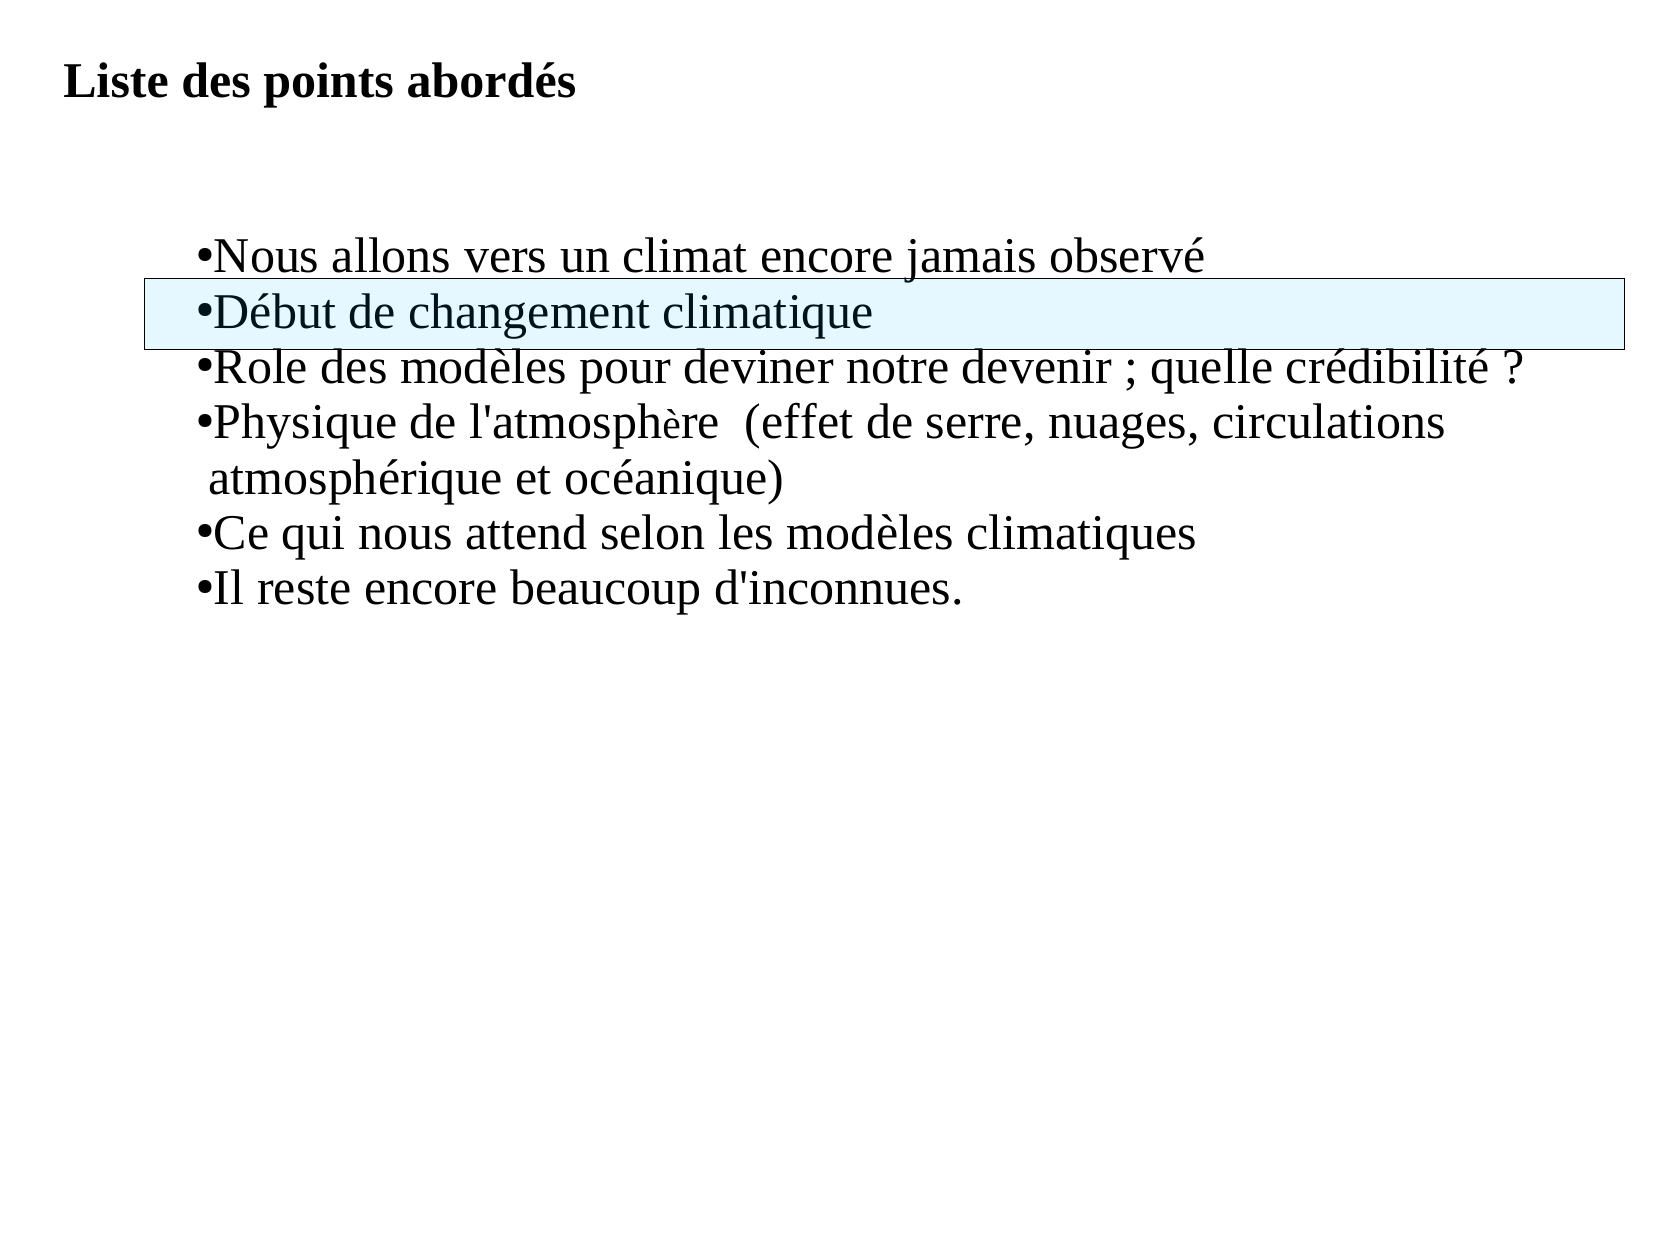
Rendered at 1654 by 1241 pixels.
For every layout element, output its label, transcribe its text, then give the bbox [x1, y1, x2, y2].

text_box Nous allons vers un climat encore jamais observé Début de changement climatique Role des modèles pour deviner notre devenir ; quelle crédibilité ? Physique de l'atmosphère (effet de serre, nuages, circulations atmosphérique et océanique) Ce qui nous attend selon les modèles climatiques Il reste encore beaucoup d'inconnues. [196, 350, 1521, 621]
text_box Nous allons vers un climat encore jamais observé Début de changement climatique Role des modèles pour deviner notre devenir ; quelle crédibilité ? Physique de l'atmosphère (effet de serre, nuages, circulations atmosphérique et océanique) Ce qui nous attend selon les modèles climatiques Il reste encore beaucoup d'inconnues. [196, 228, 1521, 278]
text_box Liste des points abordés [63, 53, 576, 112]
text_box [144, 278, 1625, 350]
